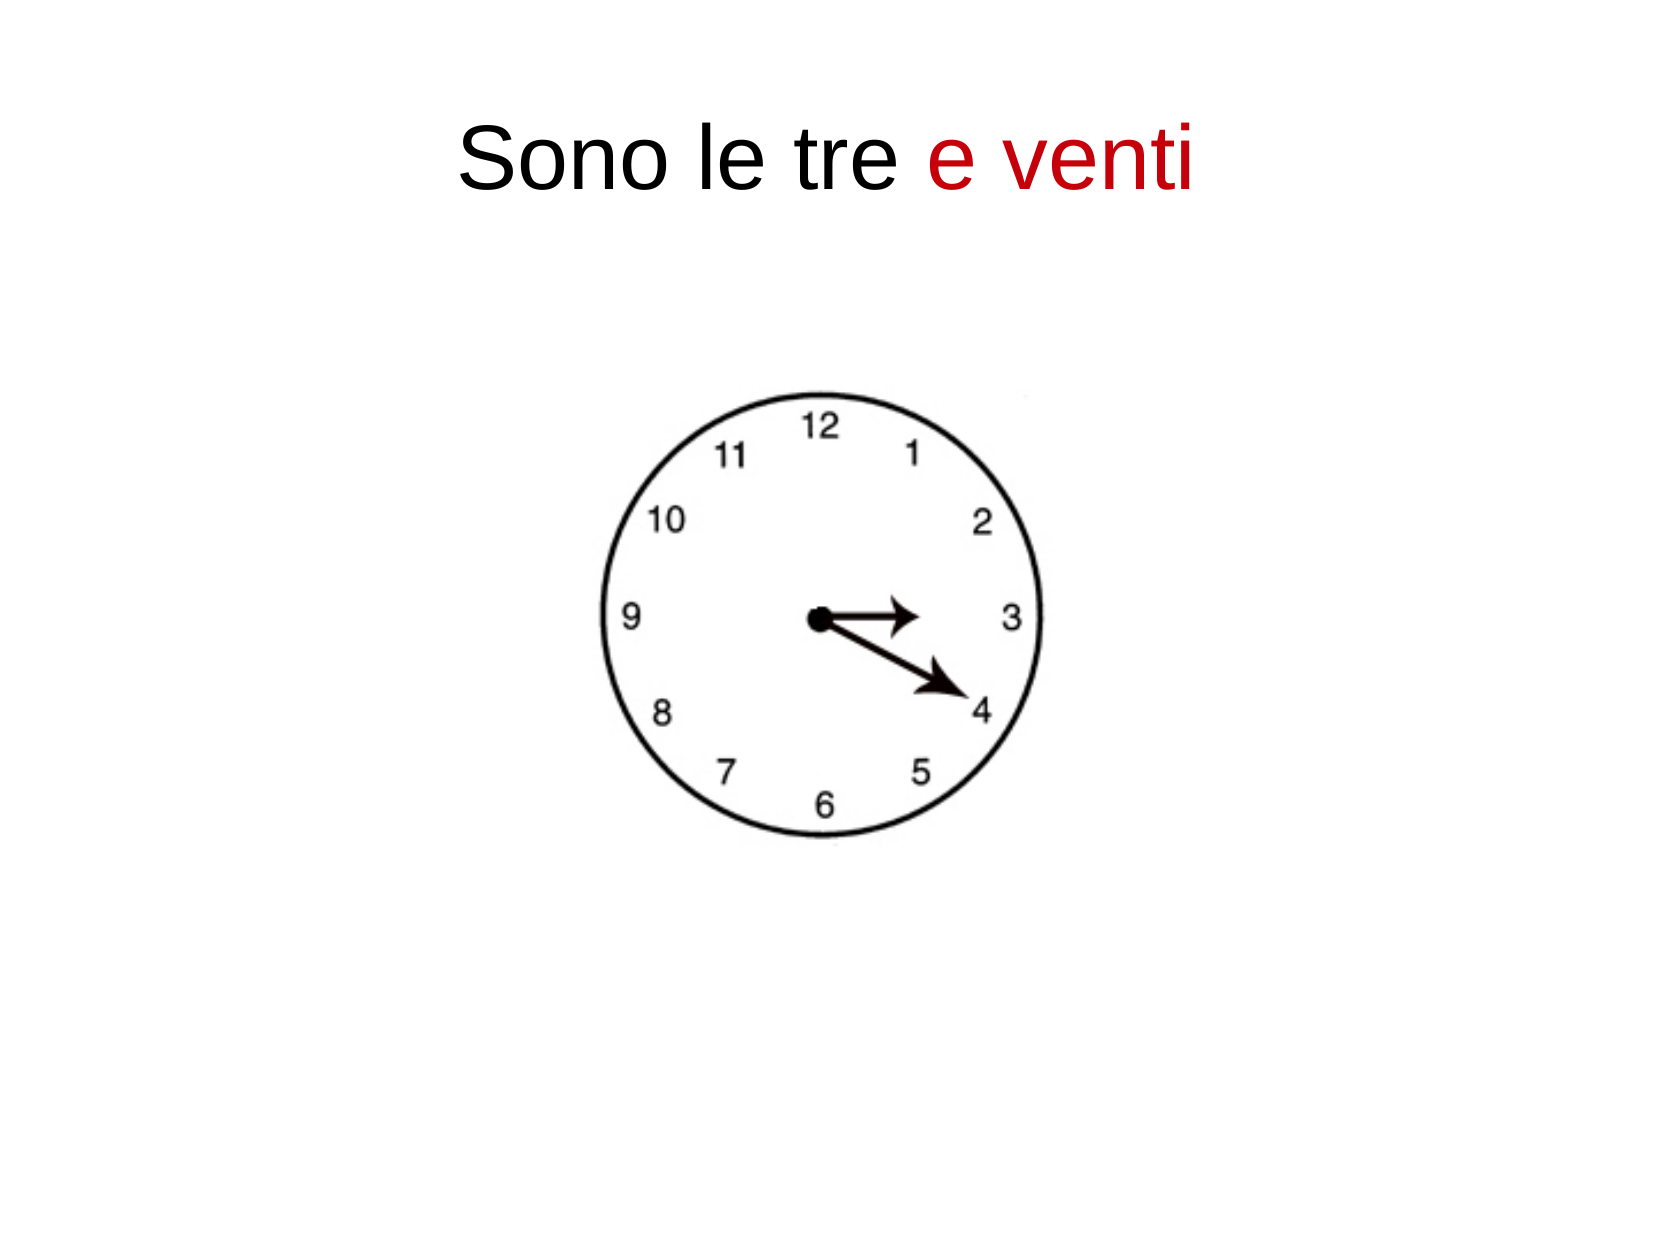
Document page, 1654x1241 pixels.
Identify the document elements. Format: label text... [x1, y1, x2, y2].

title Sono le tre e venti [82, 49, 1571, 257]
picture [574, 368, 1080, 872]
